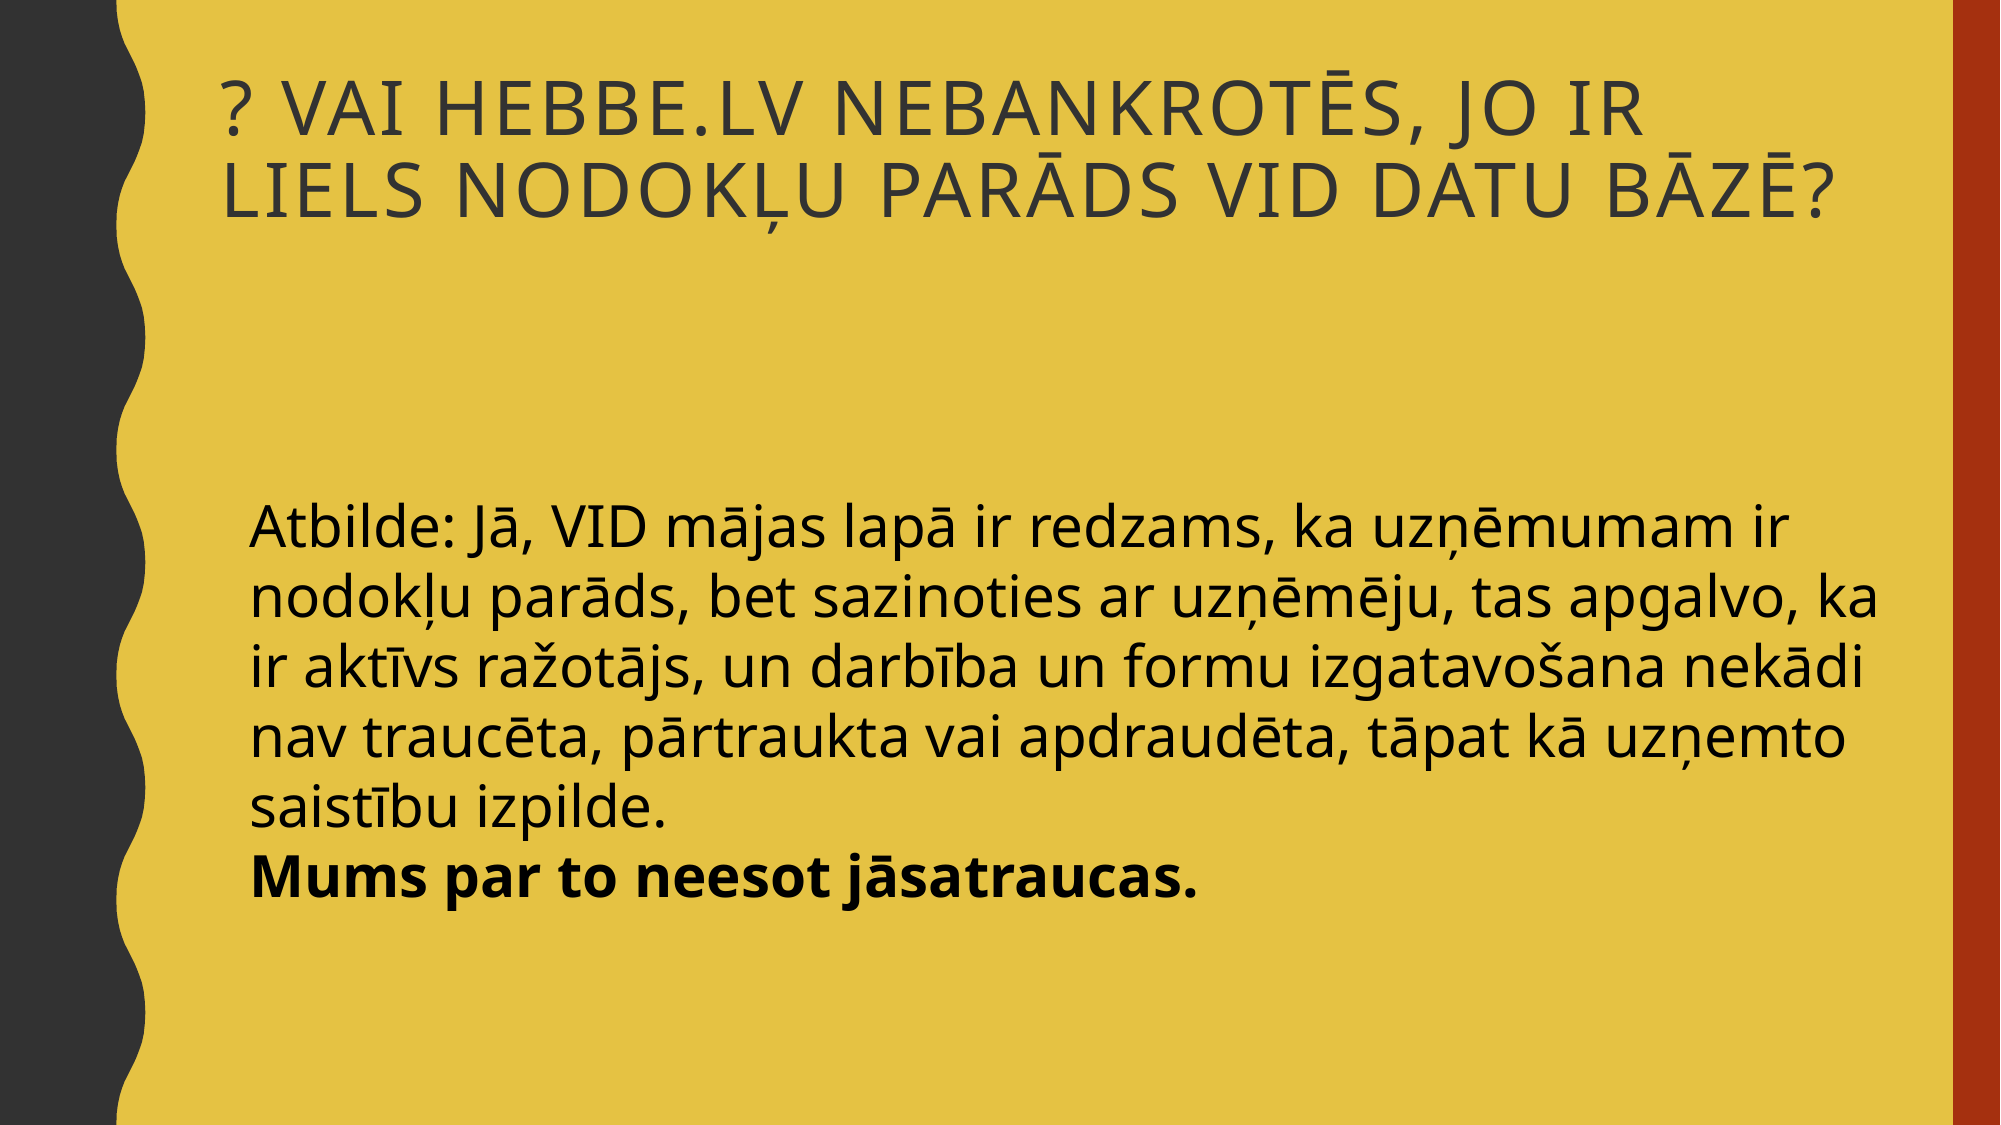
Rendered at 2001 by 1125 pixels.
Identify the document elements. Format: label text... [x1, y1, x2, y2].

title ? Vai hebbe.lv nebankrotēs, jo ir liels nodokļu parāds vid datu bāzē? [205, 62, 1876, 308]
text_box Atbilde: Jā, VID mājas lapā ir redzams, ka uzņēmumam ir nodokļu parāds, bet sazinoties ar uzņēmēju, tas apgalvo, ka ir aktīvs ražotājs, un darbība un formu izgatavošana nekādi nav traucēta, pārtraukta vai apdraudēta, tāpat kā uzņemto saistību izpilde. Mums par to neesot jāsatraucas. [234, 481, 1904, 850]
